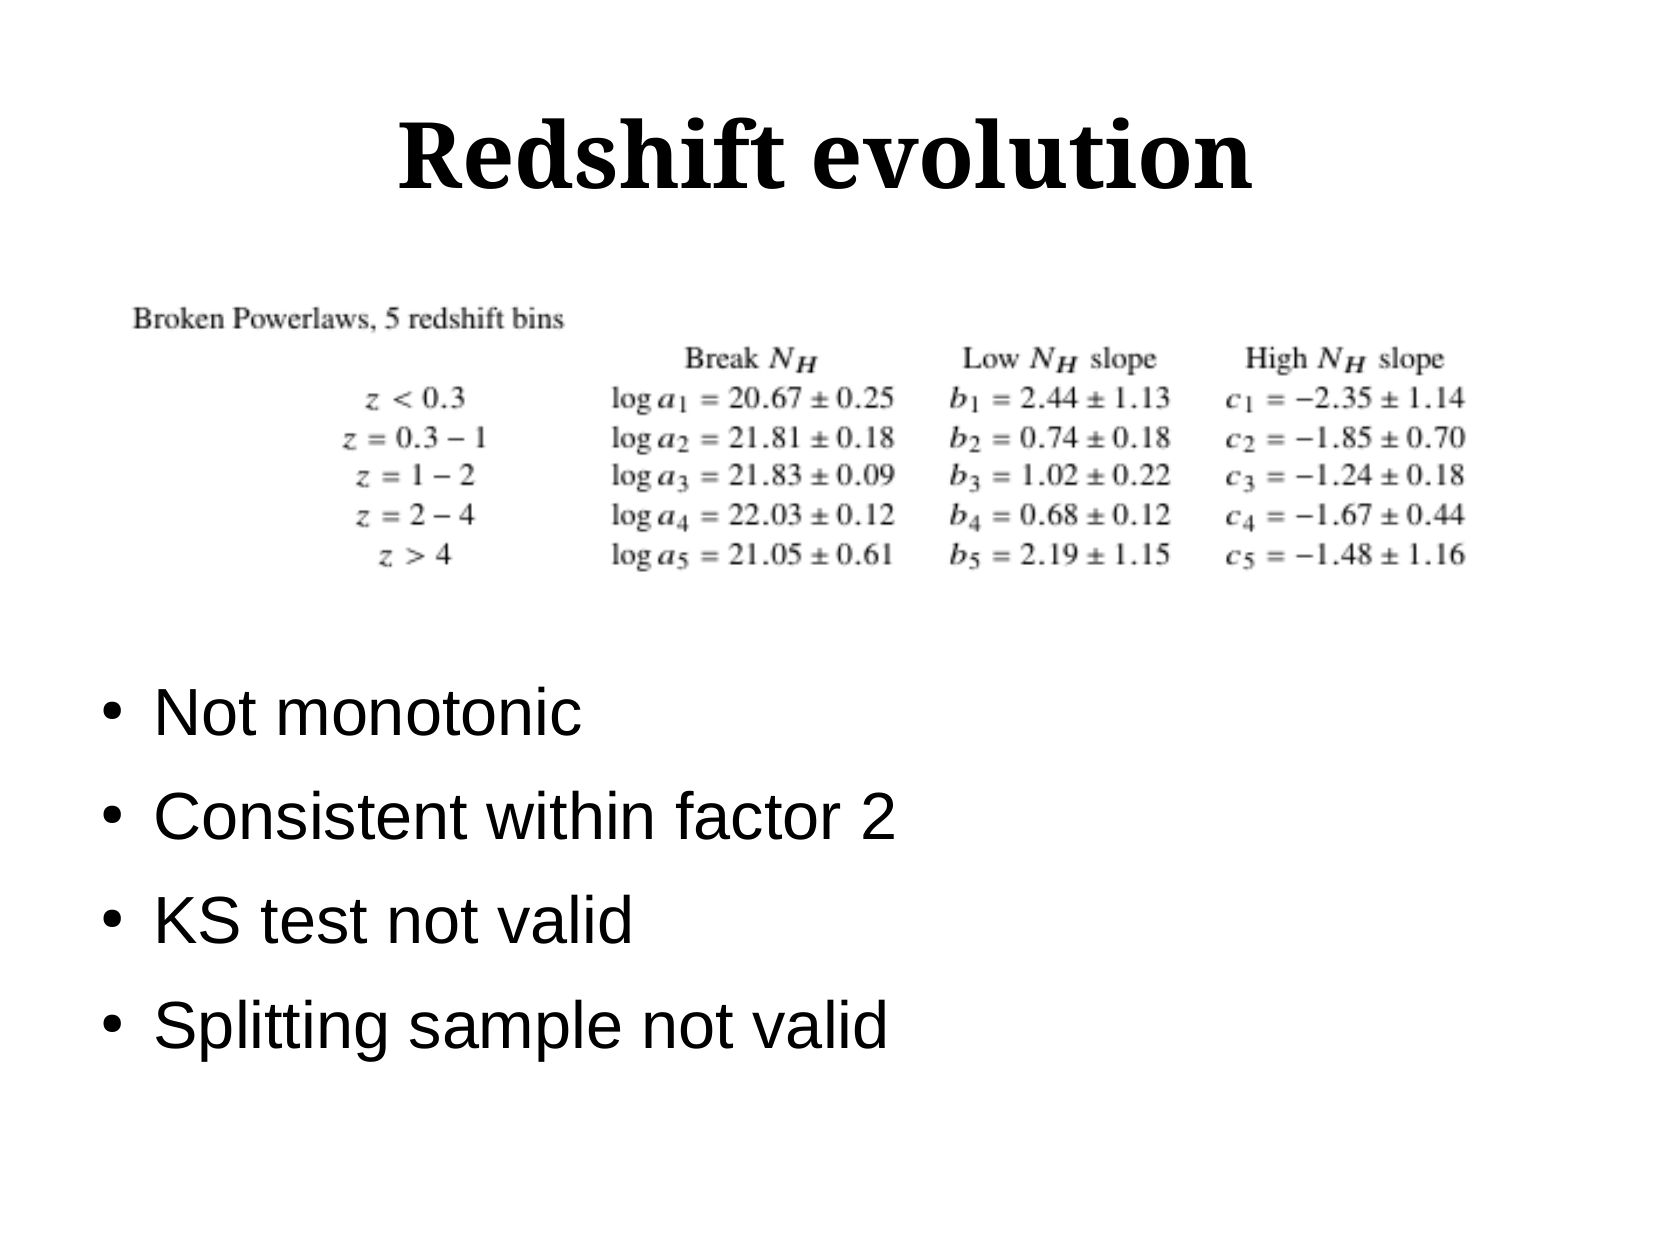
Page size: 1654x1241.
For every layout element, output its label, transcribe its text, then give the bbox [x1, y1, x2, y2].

title Redshift evolution [82, 49, 1571, 257]
picture [121, 294, 1501, 601]
list Not monotonic Consistent within factor 2 KS test not valid Splitting sample not valid [82, 675, 1571, 1141]
